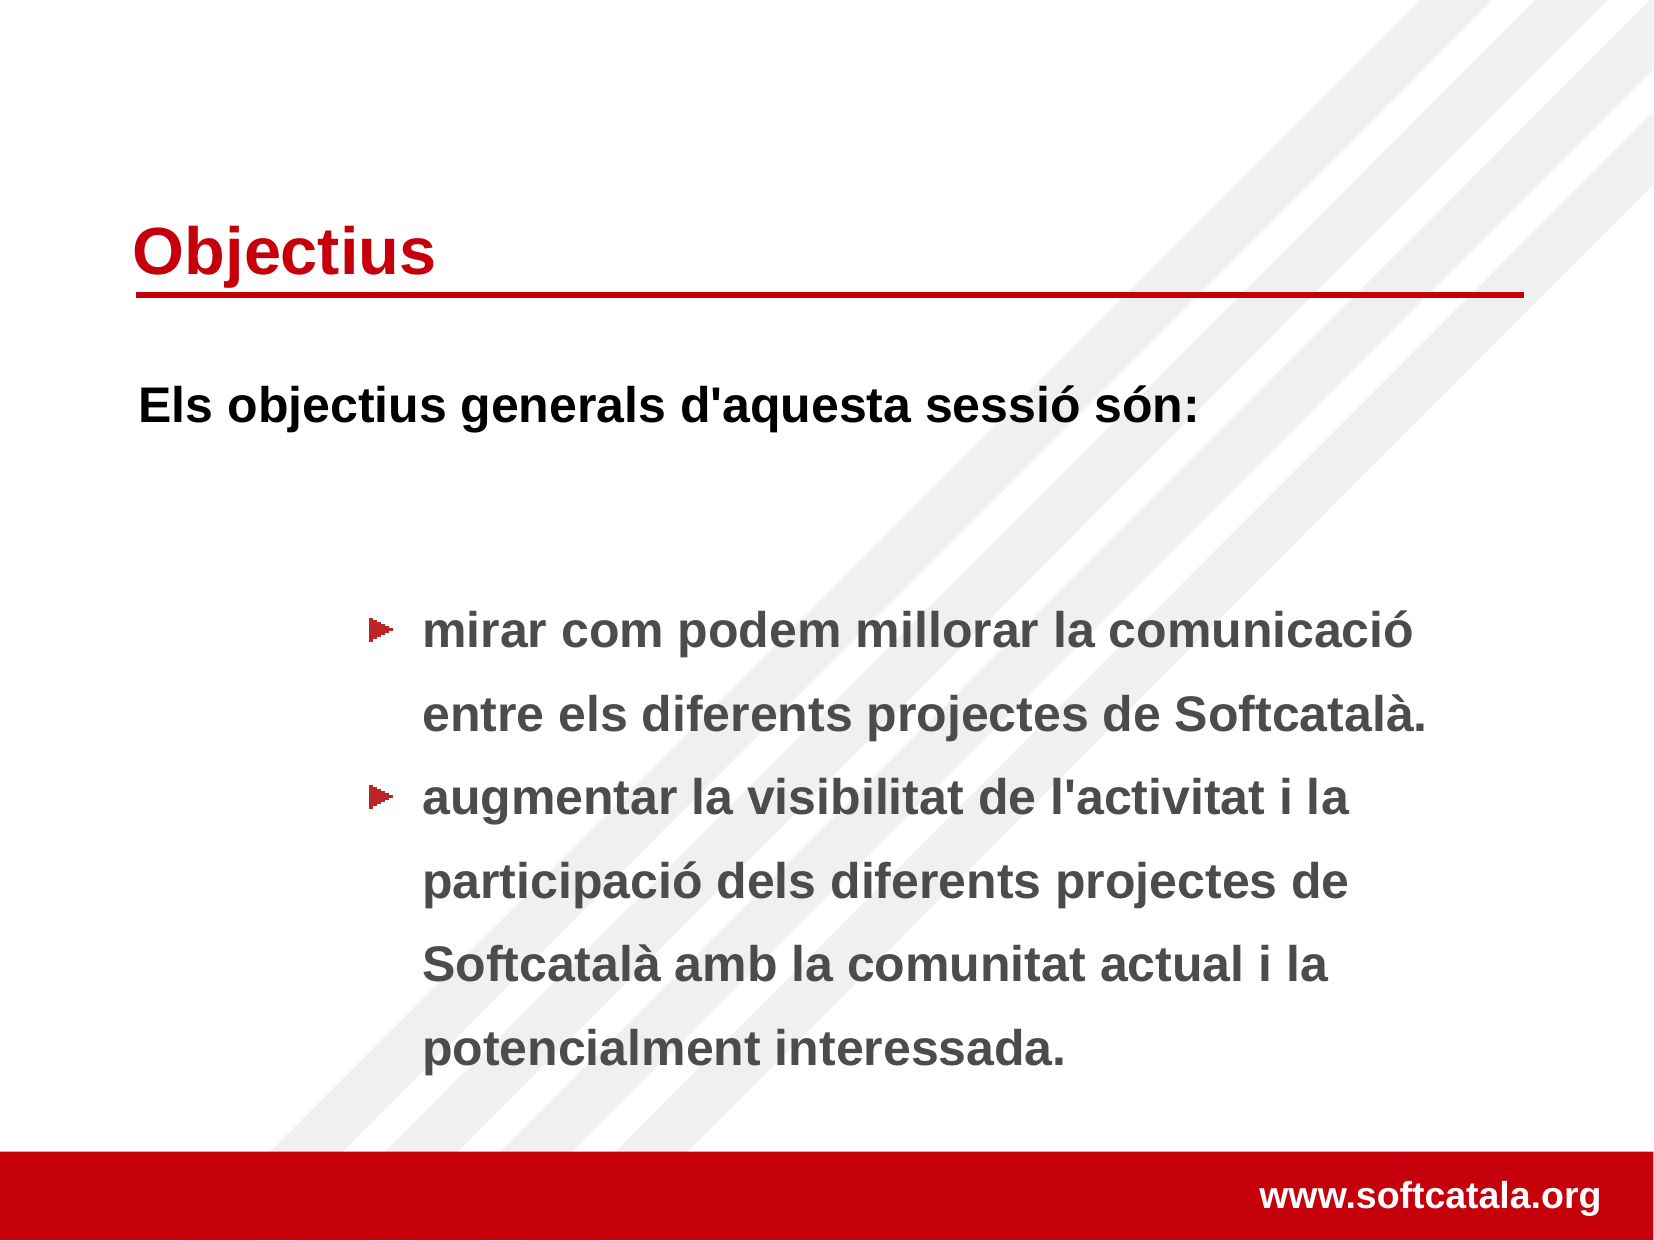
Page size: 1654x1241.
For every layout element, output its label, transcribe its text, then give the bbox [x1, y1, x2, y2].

text_box mirar com podem millorar la comunicació entre els diferents projectes de Softcatalà. augmentar la visibilitat de l'activitat i la participació dels diferents projectes de Softcatalà amb la comunitat actual i la potencialment interessada. [118, 566, 1501, 1140]
text_box Objectius [118, 206, 1501, 297]
text_box www.softcatala.org [0, 1151, 1654, 1241]
picture [0, 0, 1654, 1151]
text_box Els objectius generals d'aquesta sessió són: [124, 342, 1482, 433]
